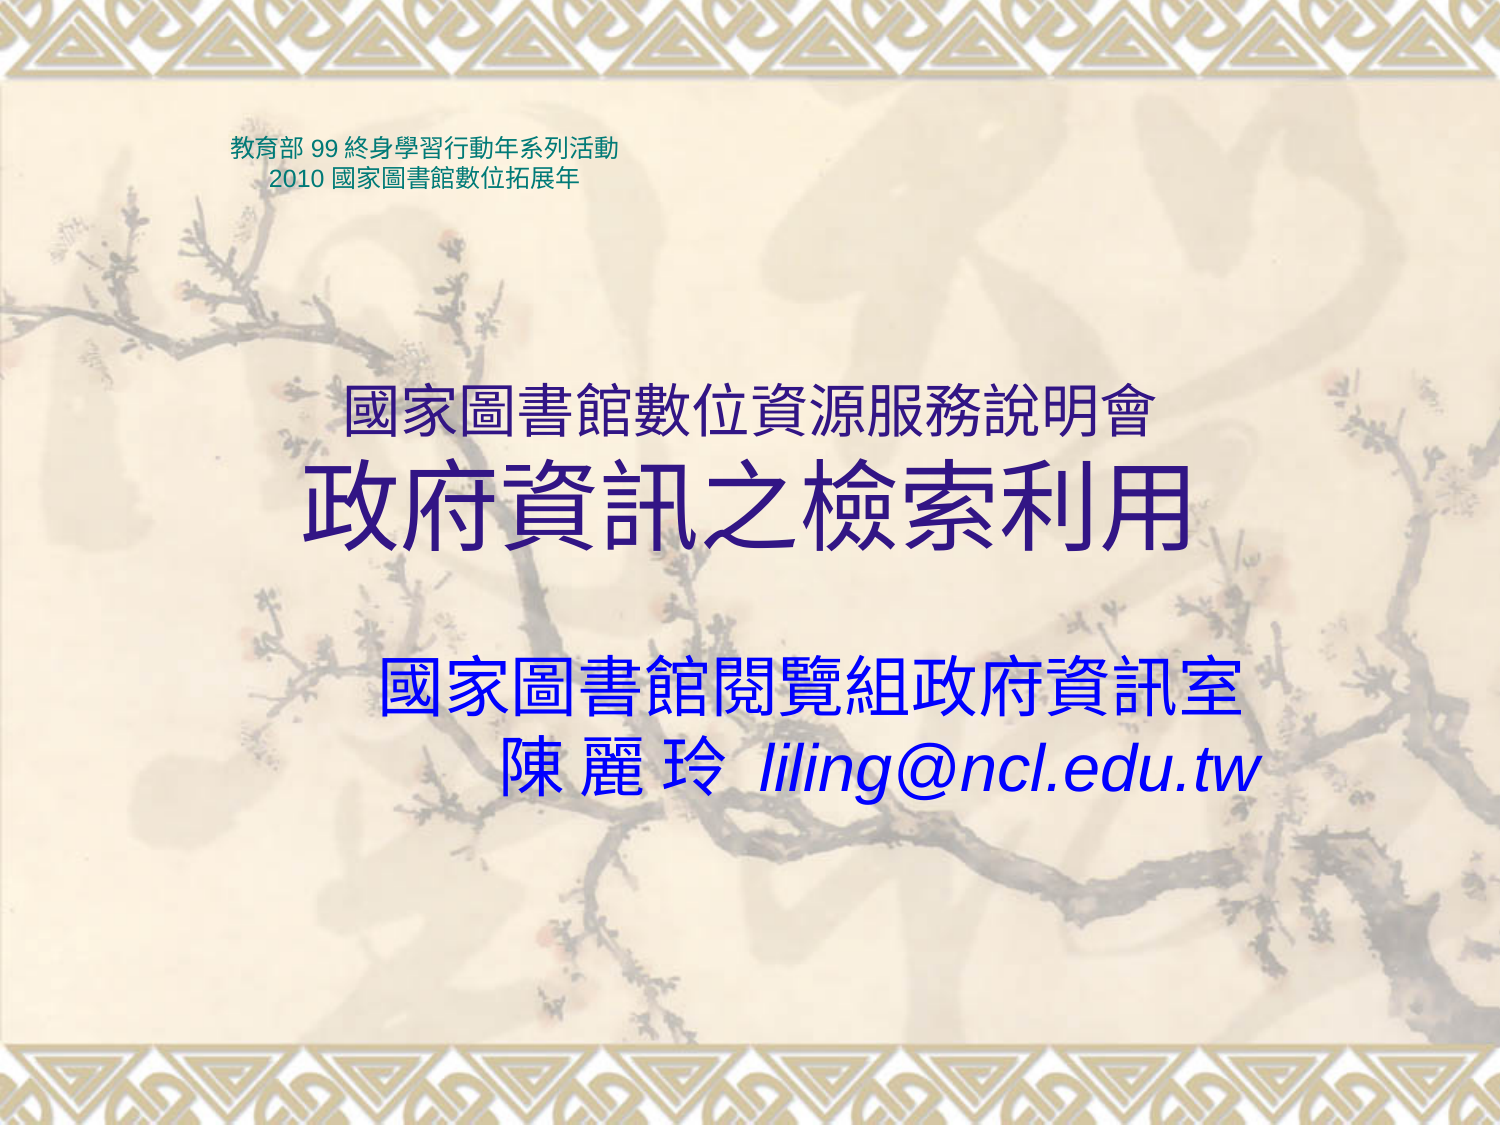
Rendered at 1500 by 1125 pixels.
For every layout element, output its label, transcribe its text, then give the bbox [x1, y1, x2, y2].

title 國家圖書館數位資源服務說明會 政府資訊之檢索利用 [112, 337, 1388, 600]
subtitle 國家圖書館閱覽組政府資訊室 陳 麗 玲 liling@ncl.edu.tw [225, 637, 1276, 925]
picture [0, 0, 1500, 1125]
